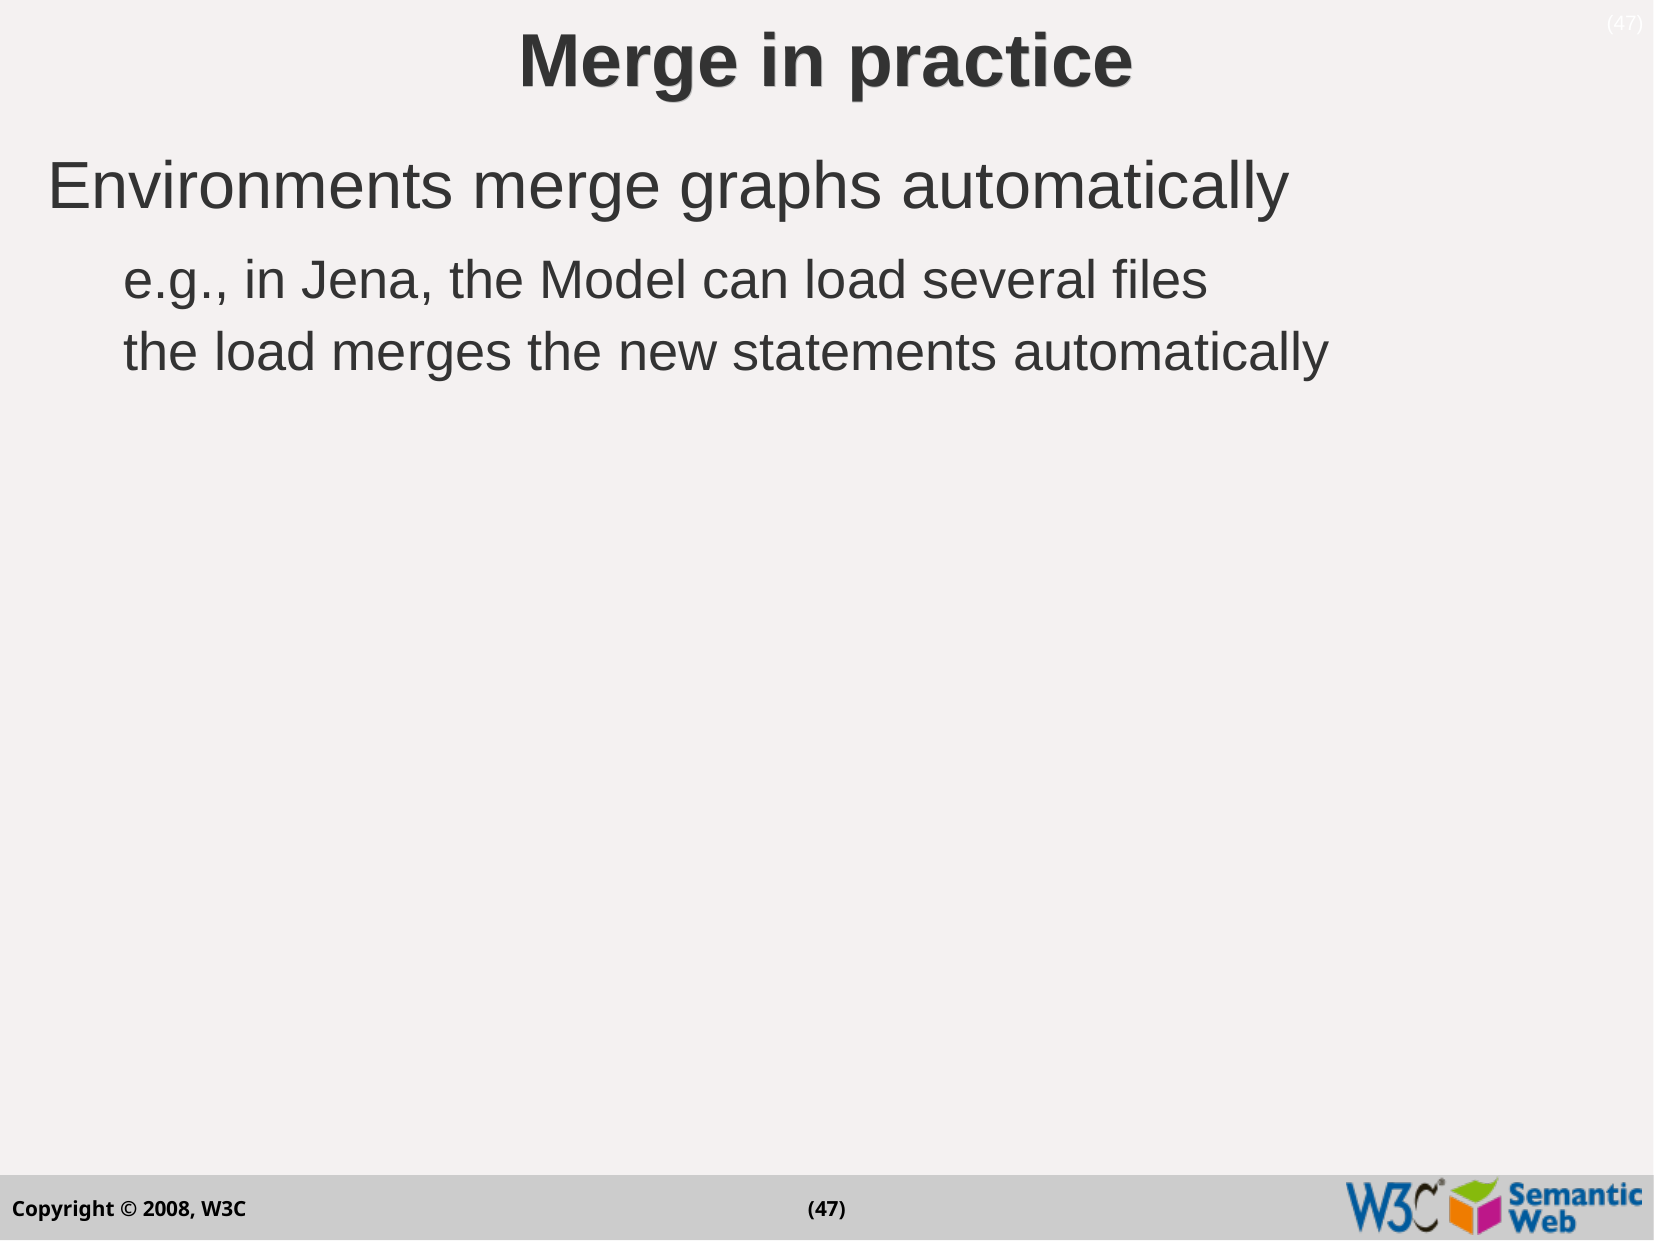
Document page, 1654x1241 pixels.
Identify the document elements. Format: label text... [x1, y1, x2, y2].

title Merge in practice [0, 0, 1654, 119]
list Environments merge graphs automatically e.g., in Jena, the Model can load several files the load merges the new statements automatically [29, 147, 1624, 1134]
picture [1346, 1175, 1642, 1235]
